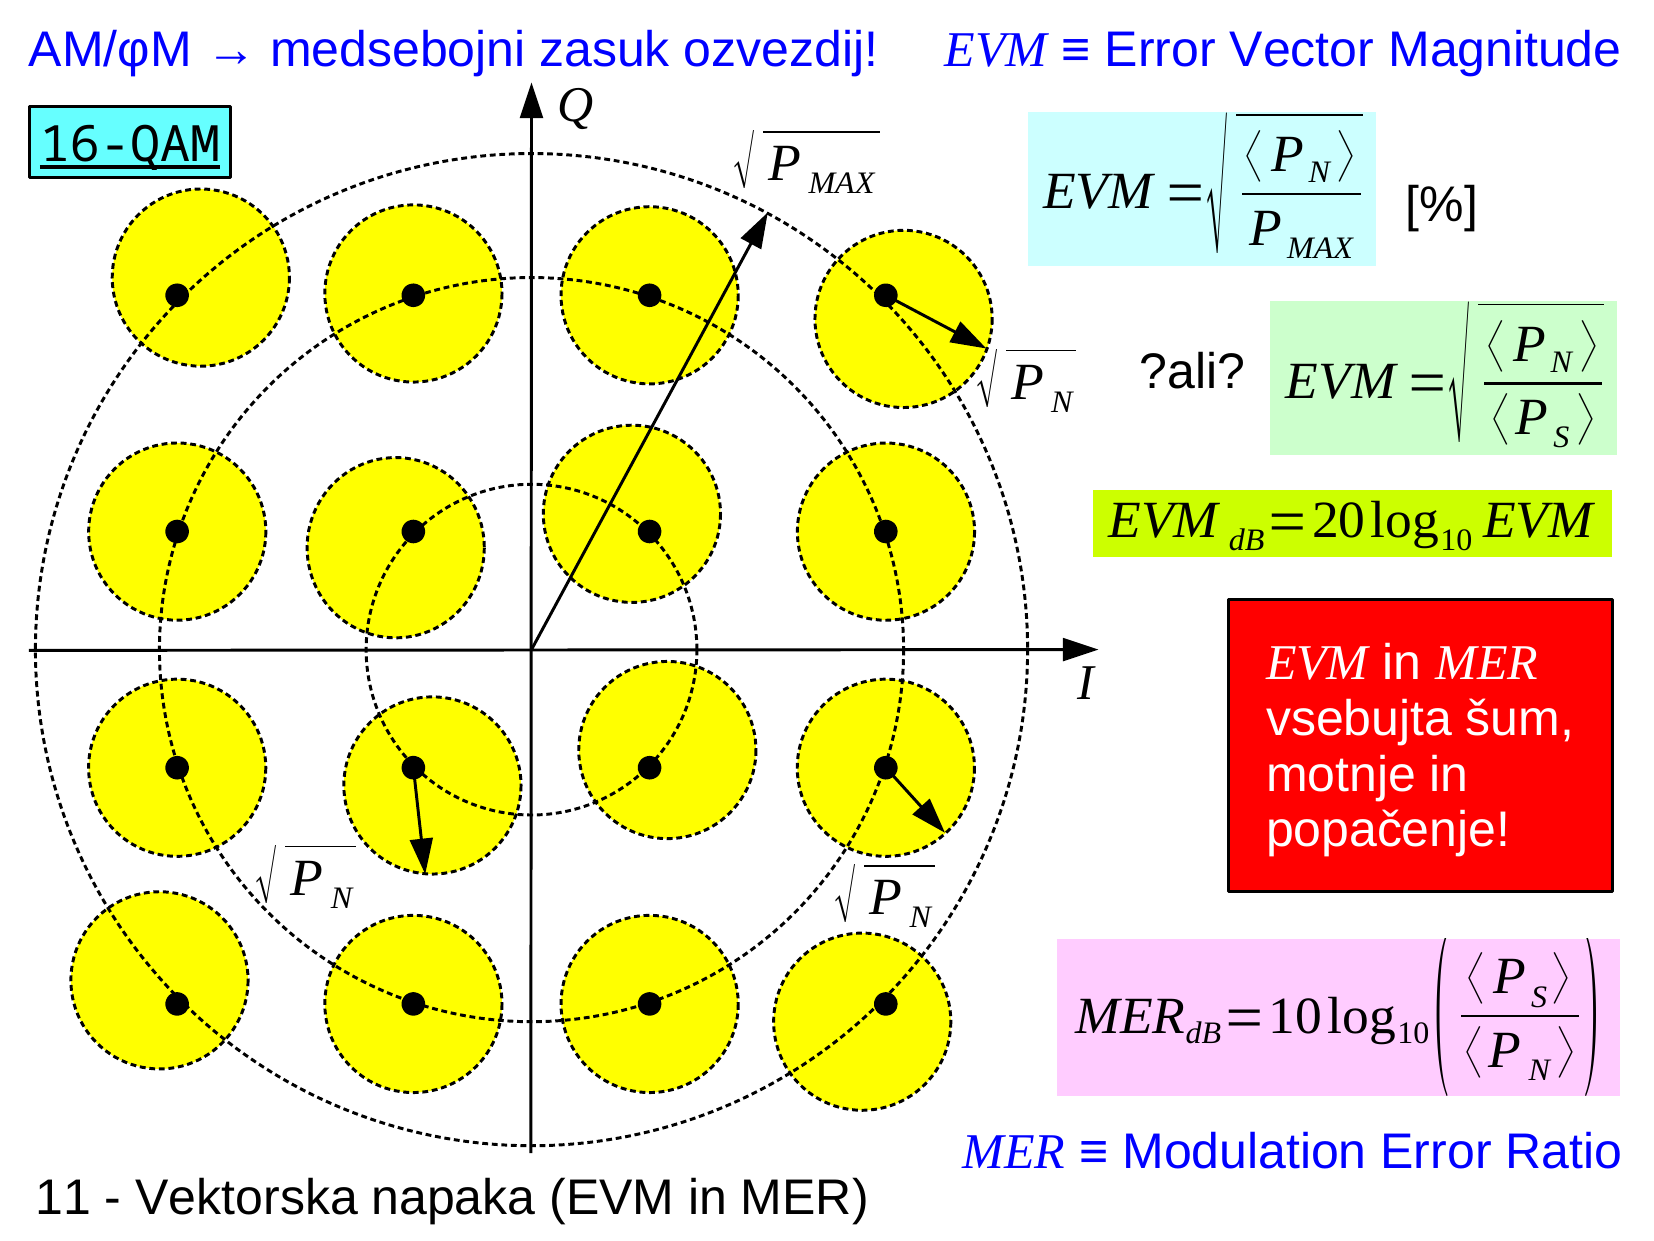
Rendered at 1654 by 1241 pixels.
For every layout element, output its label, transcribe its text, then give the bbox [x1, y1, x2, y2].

text_box [773, 935, 951, 1111]
text_box [797, 443, 975, 621]
chart [820, 862, 947, 935]
text_box AM/φM → medsebojni zasuk ozvezdij! [28, 21, 880, 78]
text_box [324, 204, 503, 383]
chart [962, 347, 1089, 420]
text_box [70, 891, 249, 1069]
text_box EVM ≡ Error Vector Magnitude [944, 21, 1642, 83]
chart [1269, 301, 1617, 456]
text_box [572, 428, 721, 603]
text_box [324, 915, 503, 1093]
text_box [543, 425, 650, 577]
text_box [343, 696, 522, 875]
chart [242, 843, 368, 916]
text_box [561, 206, 735, 384]
text_box [814, 230, 993, 408]
text_box [578, 661, 756, 839]
chart [1092, 490, 1613, 558]
text_box Q [557, 78, 603, 133]
text_box [680, 275, 739, 379]
chart [719, 128, 892, 201]
text_box [%] ?ali? [1139, 175, 1518, 455]
chart [1027, 111, 1376, 266]
text_box [88, 442, 266, 621]
text_box [797, 679, 975, 857]
text_box [307, 457, 485, 638]
text_box 16-QAM [29, 106, 231, 160]
chart [1057, 938, 1621, 1096]
text_box 11 - Vektorska napaka (EVM in MER) [35, 1169, 880, 1226]
text_box [561, 915, 739, 1093]
text_box EVM in MER vsebujta šum, motnje in popačenje! [1228, 599, 1613, 892]
text_box [88, 679, 266, 857]
text_box MER ≡ Modulation Error Ratio [962, 1123, 1630, 1193]
text_box [112, 188, 290, 367]
text_box I [1077, 655, 1123, 712]
